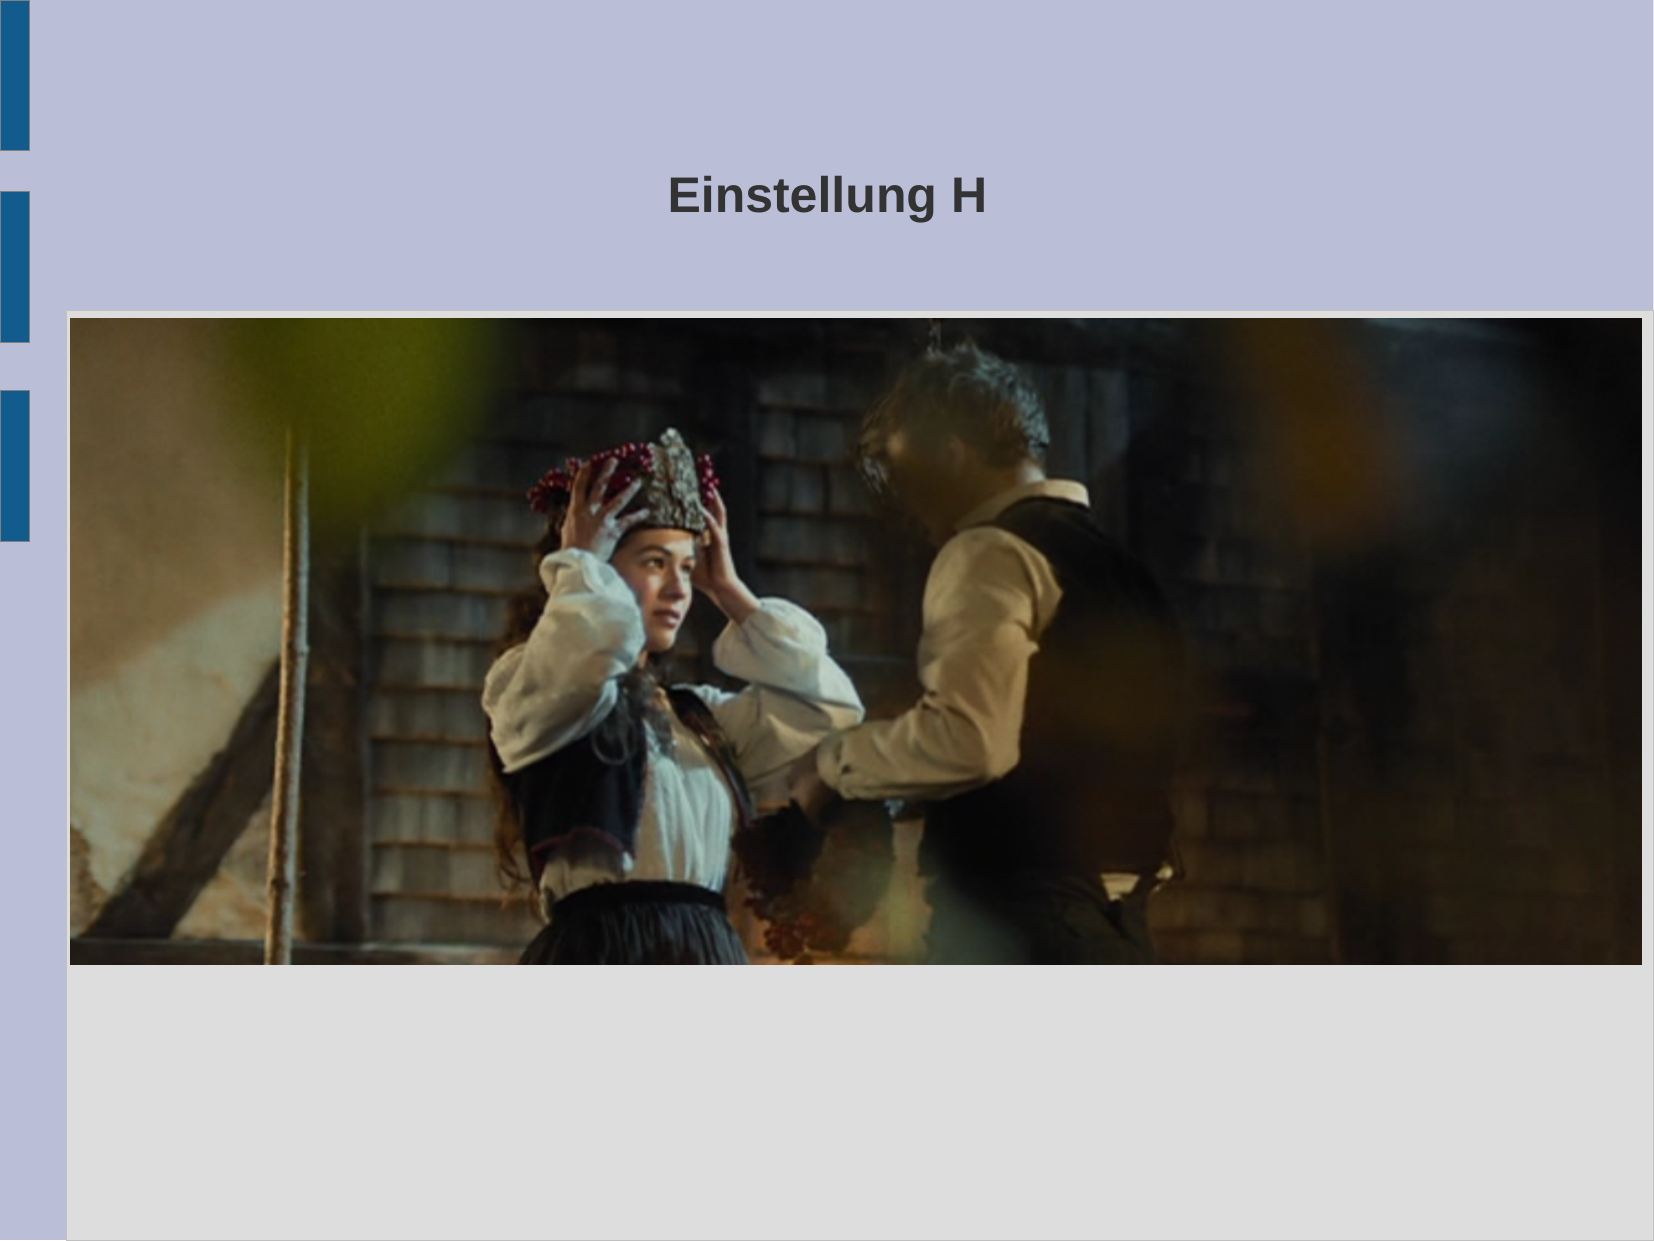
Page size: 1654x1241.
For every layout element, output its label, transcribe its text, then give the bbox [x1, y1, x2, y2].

title Einstellung H [121, 91, 1534, 299]
picture [70, 318, 1642, 965]
